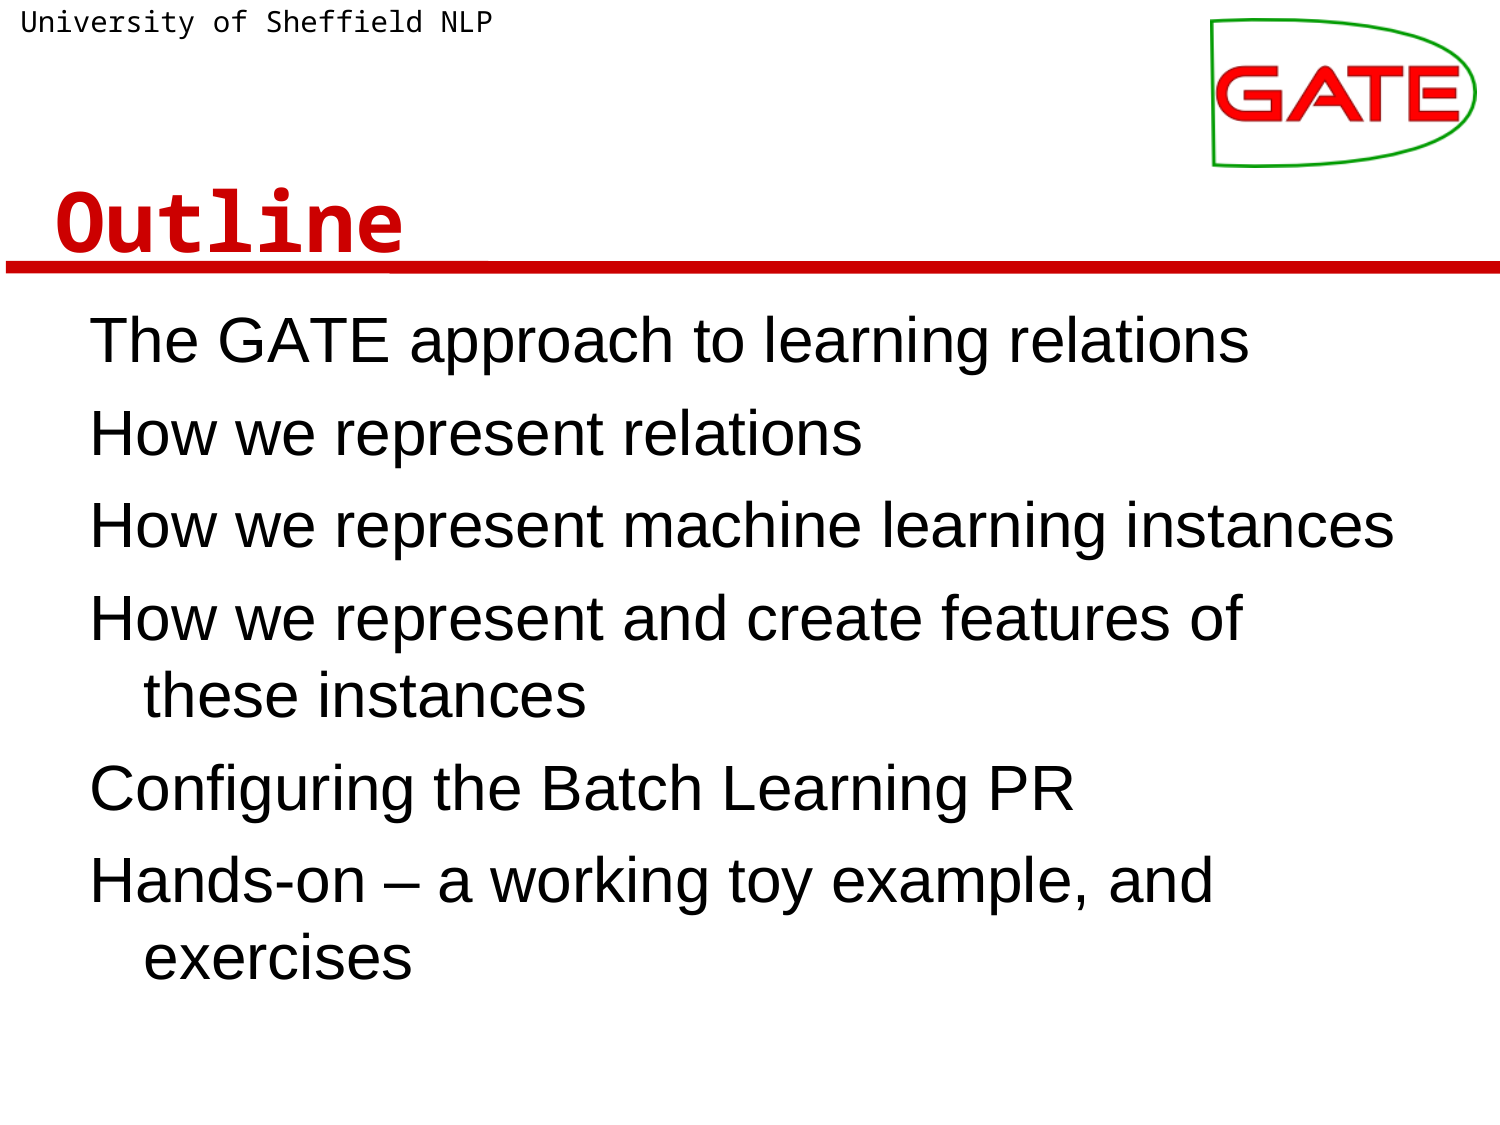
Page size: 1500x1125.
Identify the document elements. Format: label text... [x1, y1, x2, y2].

title Outline [41, 30, 1391, 277]
list The GATE approach to learning relations How we represent relations How we represent machine learning instances How we represent and create features of these instances Configuring the Batch Learning PR Hands-on – a working toy example, and exercises [75, 290, 1425, 1020]
picture [1210, 18, 1477, 168]
